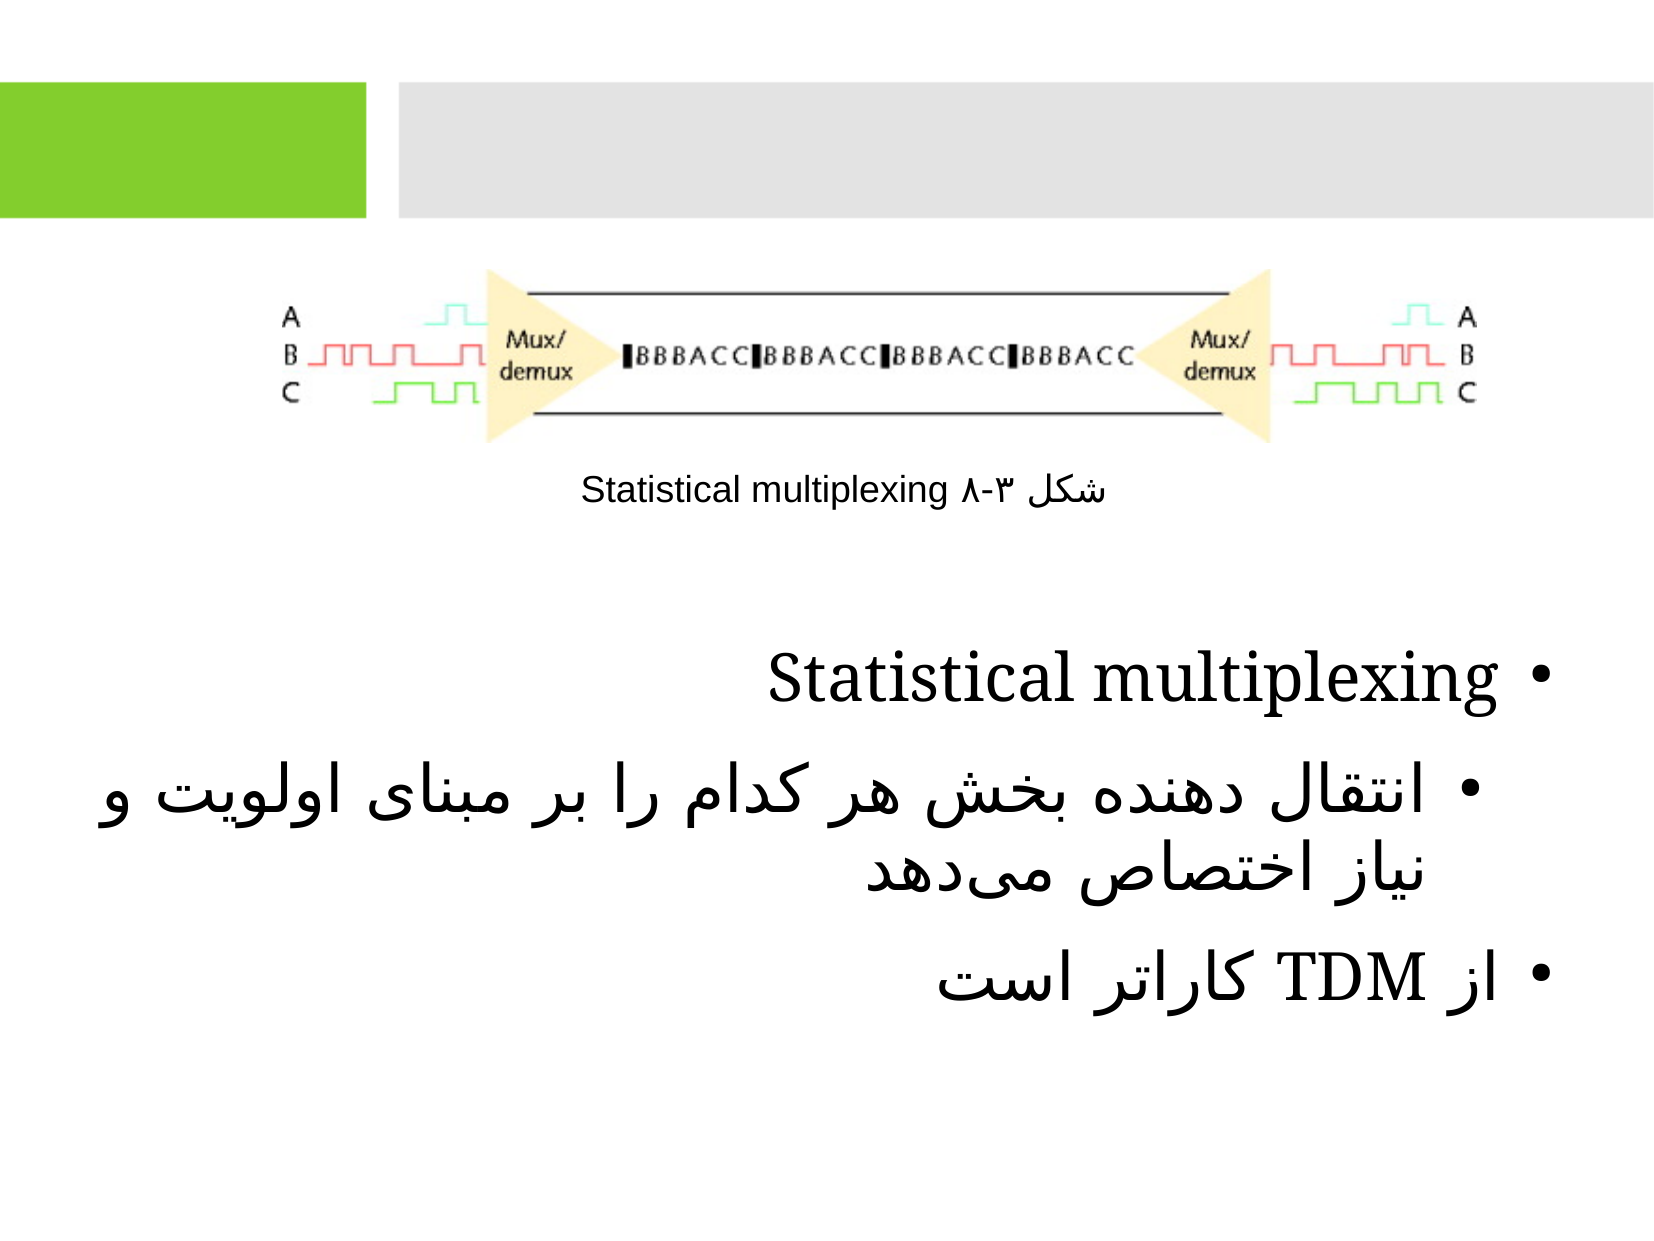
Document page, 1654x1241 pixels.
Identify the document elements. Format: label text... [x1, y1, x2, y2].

picture [0, 0, 1654, 1241]
text_box شکل ۳-۸ Statistical multiplexing [270, 457, 1158, 518]
list Statistical multiplexing انتقال دهنده بخش هر کدام را بر مبنای اولویت و نیاز اختصاص می‌دهد از TDM کاراتر است [82, 630, 1571, 1182]
